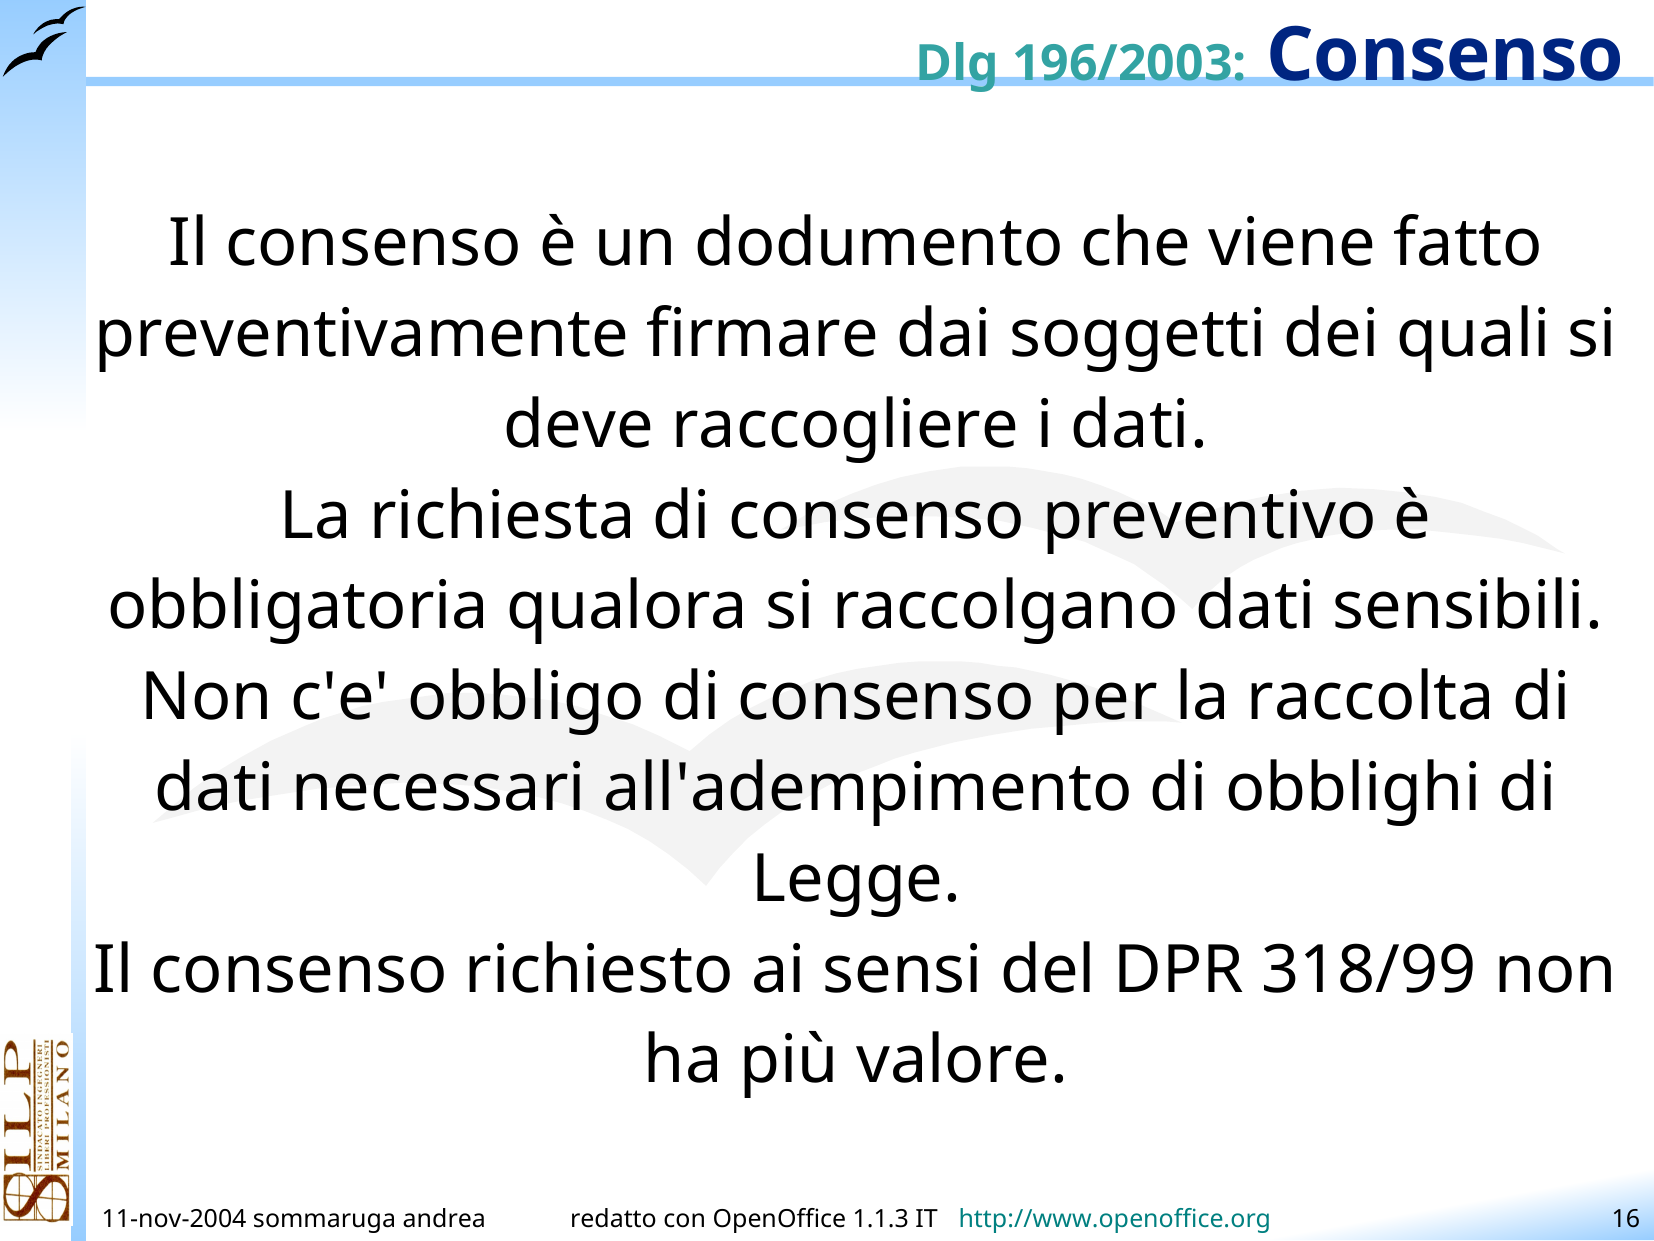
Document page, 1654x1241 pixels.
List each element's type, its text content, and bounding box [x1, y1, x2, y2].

title Dlg 196/2003: Consenso [85, 0, 1654, 104]
picture [0, 1033, 73, 1226]
subtitle Il consenso è un dodumento che viene fatto preventivamente firmare dai soggetti dei quali si deve raccogliere i dati. La richiesta di consenso preventivo è obbligatoria qualora si raccolgano dati sensibili. Non c'e' obbligo di consenso per la raccolta di dati necessari all'adempimento di obblighi di Legge. Il consenso richiesto ai sensi del DPR 318/99 non ha più valore. [85, 134, 1628, 1163]
